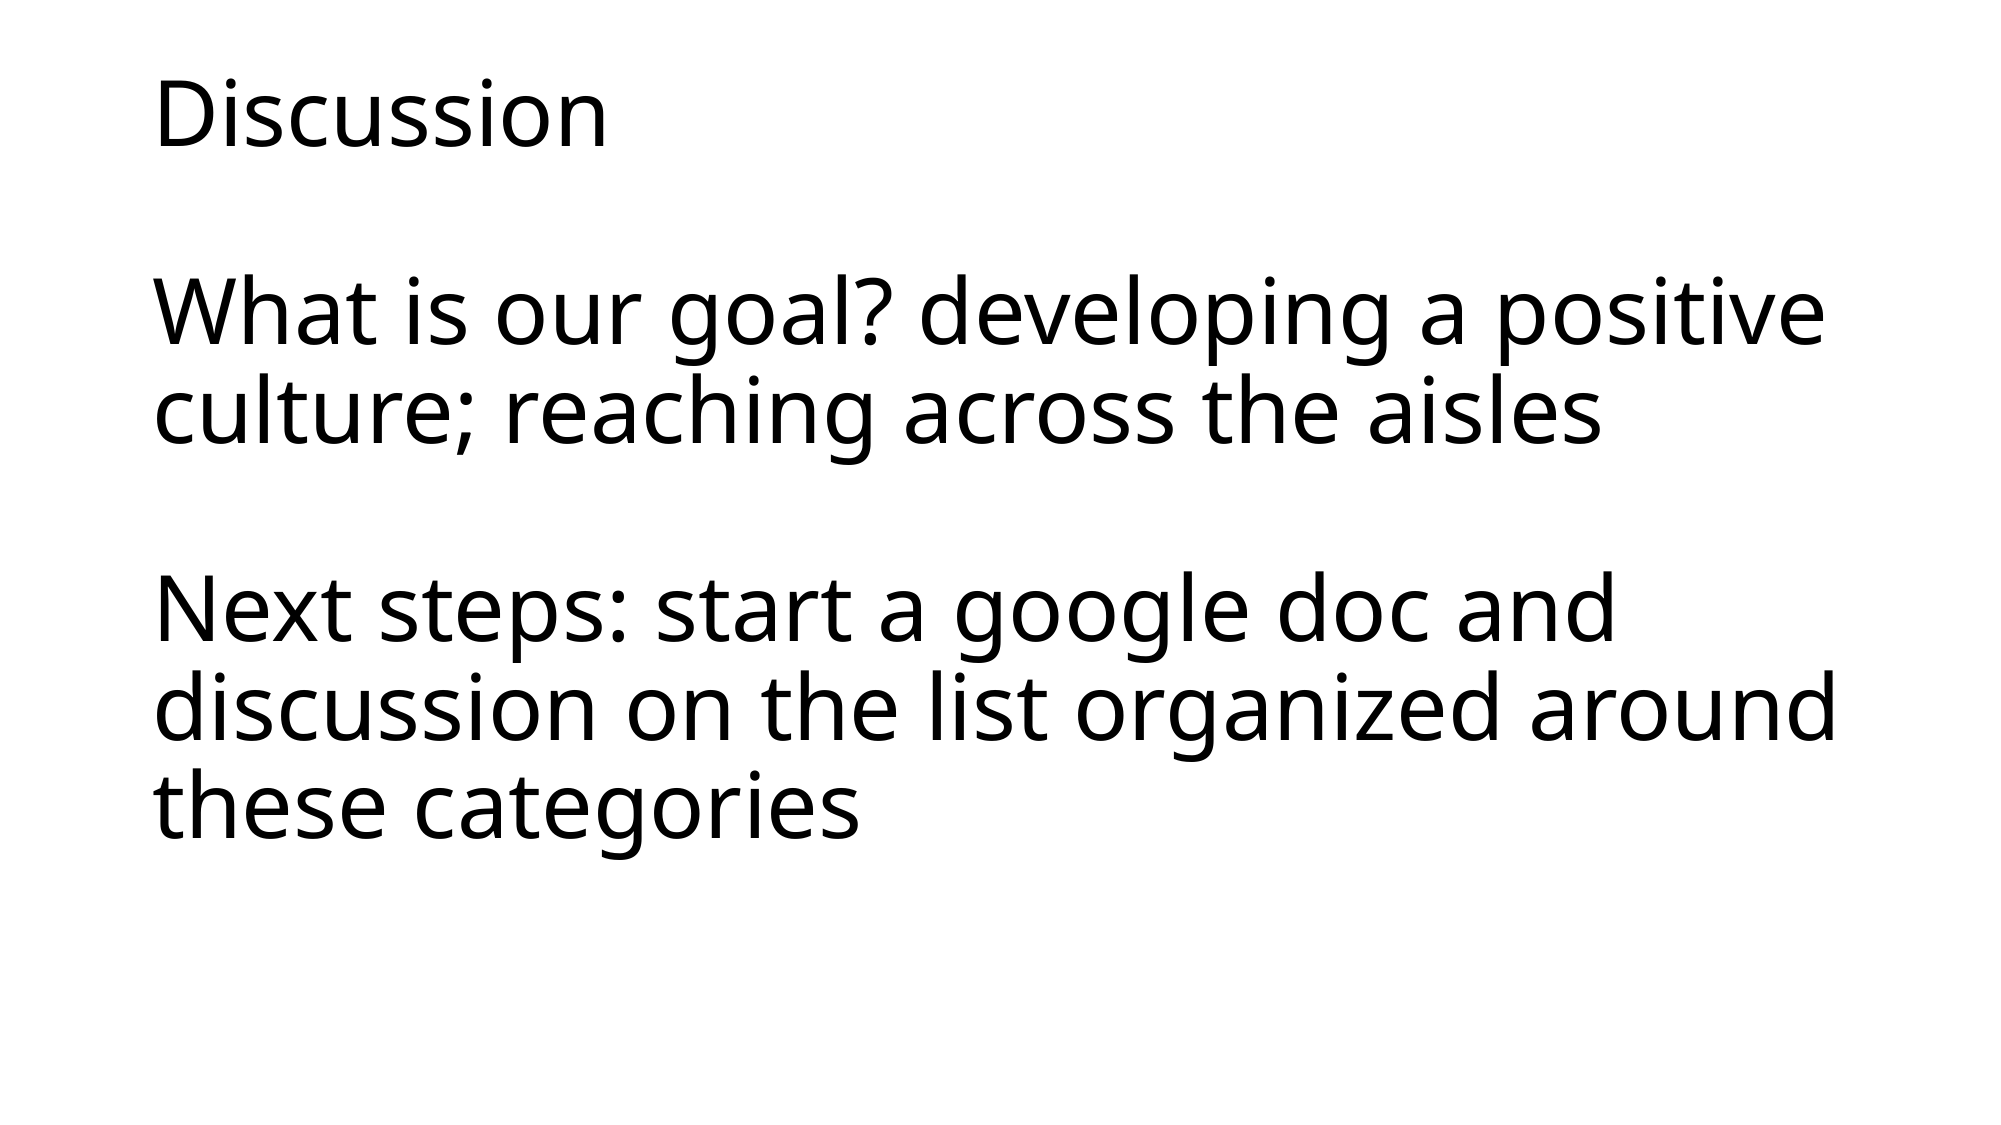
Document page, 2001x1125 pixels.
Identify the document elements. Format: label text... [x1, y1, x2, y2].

title Discussion What is our goal? developing a positive culture; reaching across the aisles Next steps: start a google doc and discussion on the list organized around these categories [137, 59, 1863, 278]
